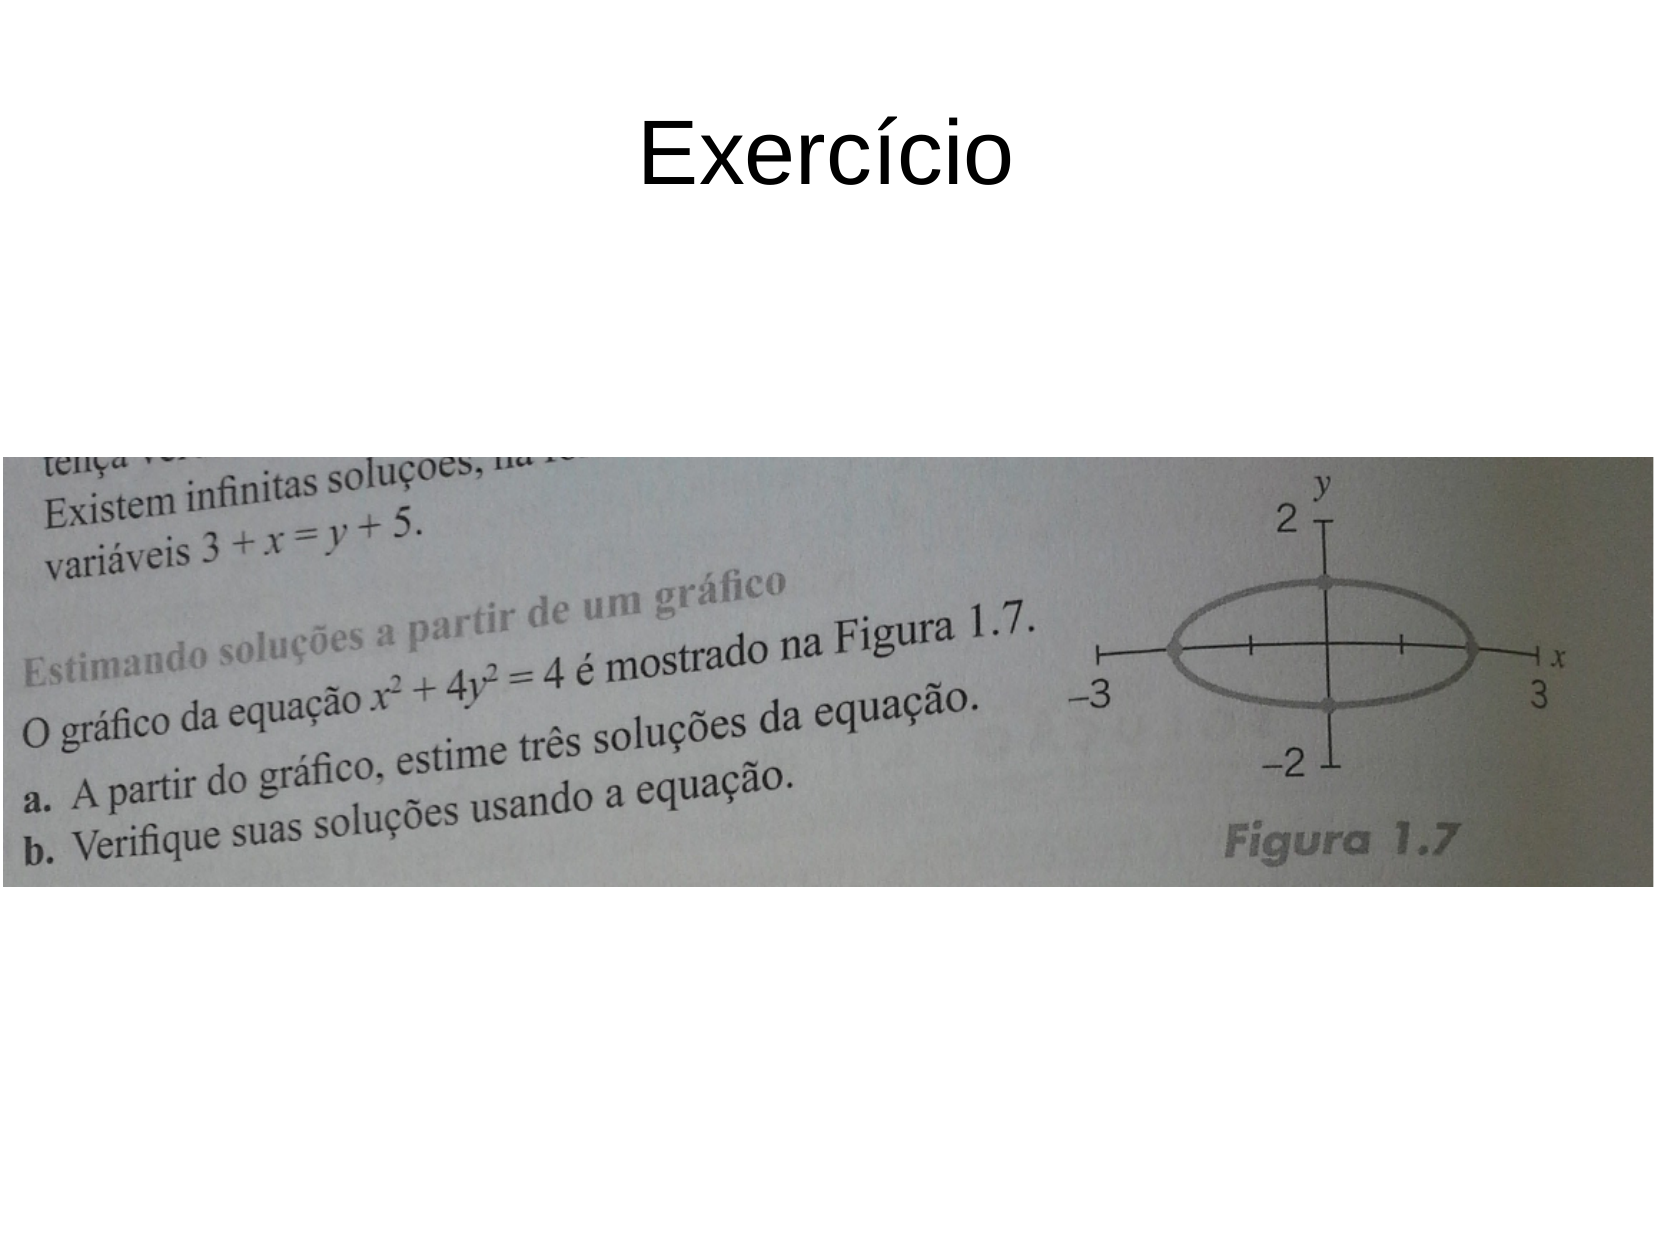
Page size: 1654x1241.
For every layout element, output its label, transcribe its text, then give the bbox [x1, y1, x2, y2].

picture [3, 457, 1654, 887]
title Exercício [82, 49, 1571, 257]
